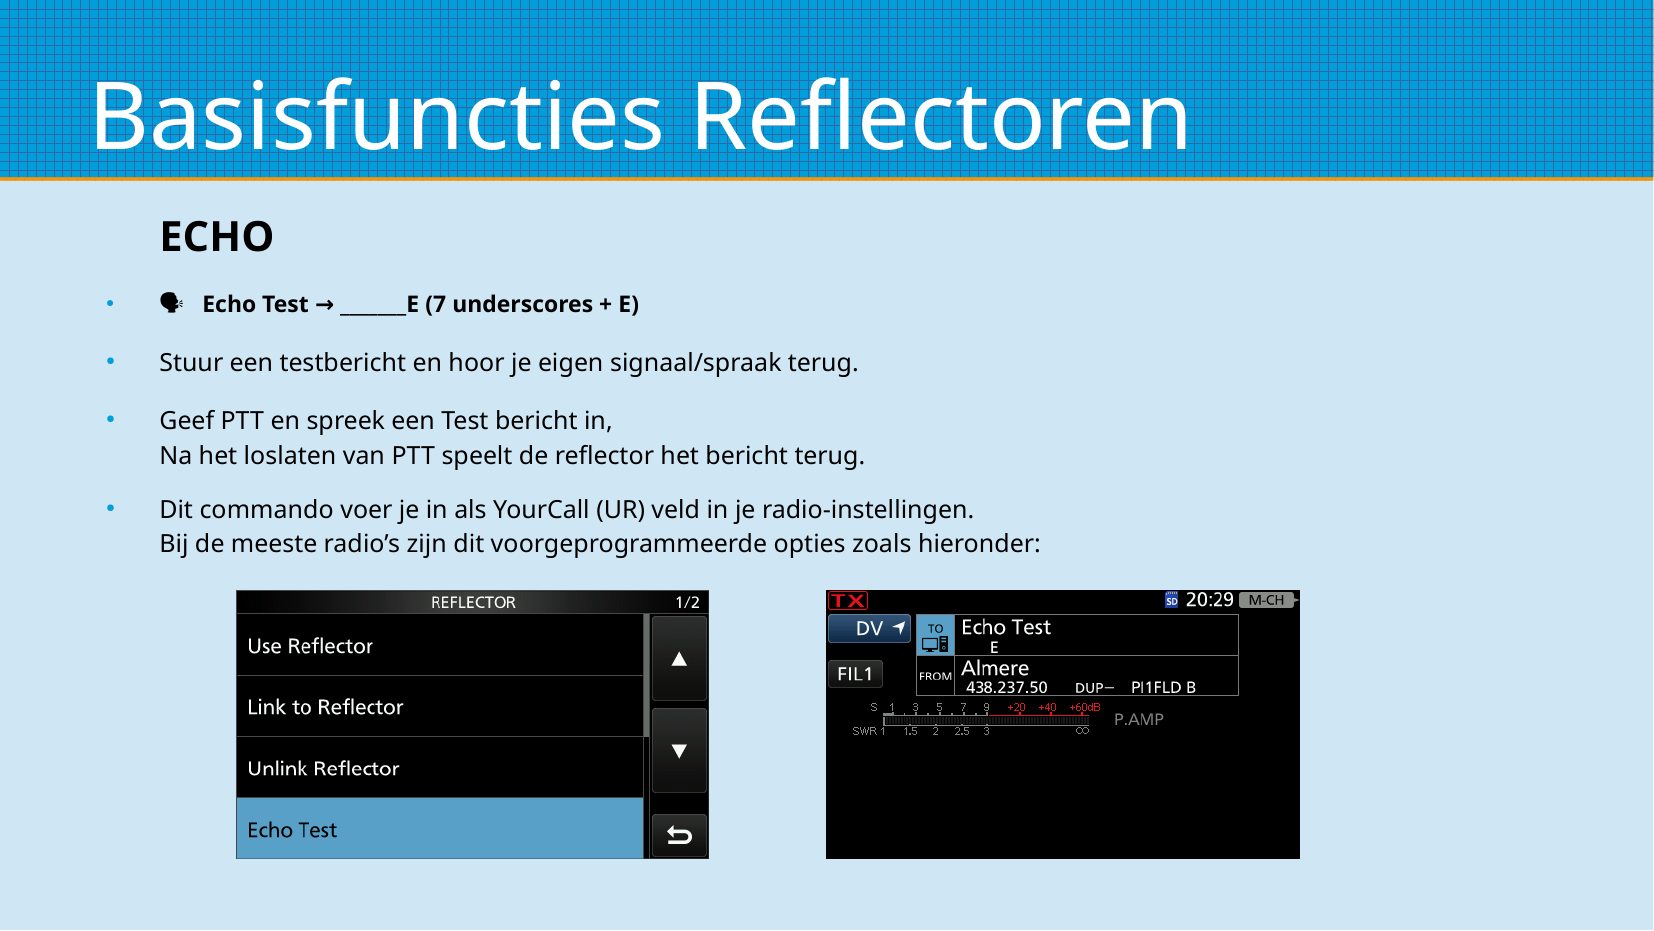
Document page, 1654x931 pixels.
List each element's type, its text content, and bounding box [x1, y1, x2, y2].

title Basisfuncties Reflectoren [88, 14, 1565, 178]
picture [826, 590, 1300, 859]
picture [236, 590, 709, 859]
list ECHO 🗣️ Echo Test → _______E (7 underscores + E) Stuur een testbericht en hoor je eigen signaal/spraak terug. Geef PTT en spreek een Test bericht in, Na het loslaten van PTT speelt de reflector het bericht terug. Dit commando voer je in als YourCall (UR) veld in je radio-instellingen. Bij de meeste radio’s zijn dit voorgeprogrammeerde opties zoals hieronder: [88, 206, 1565, 886]
